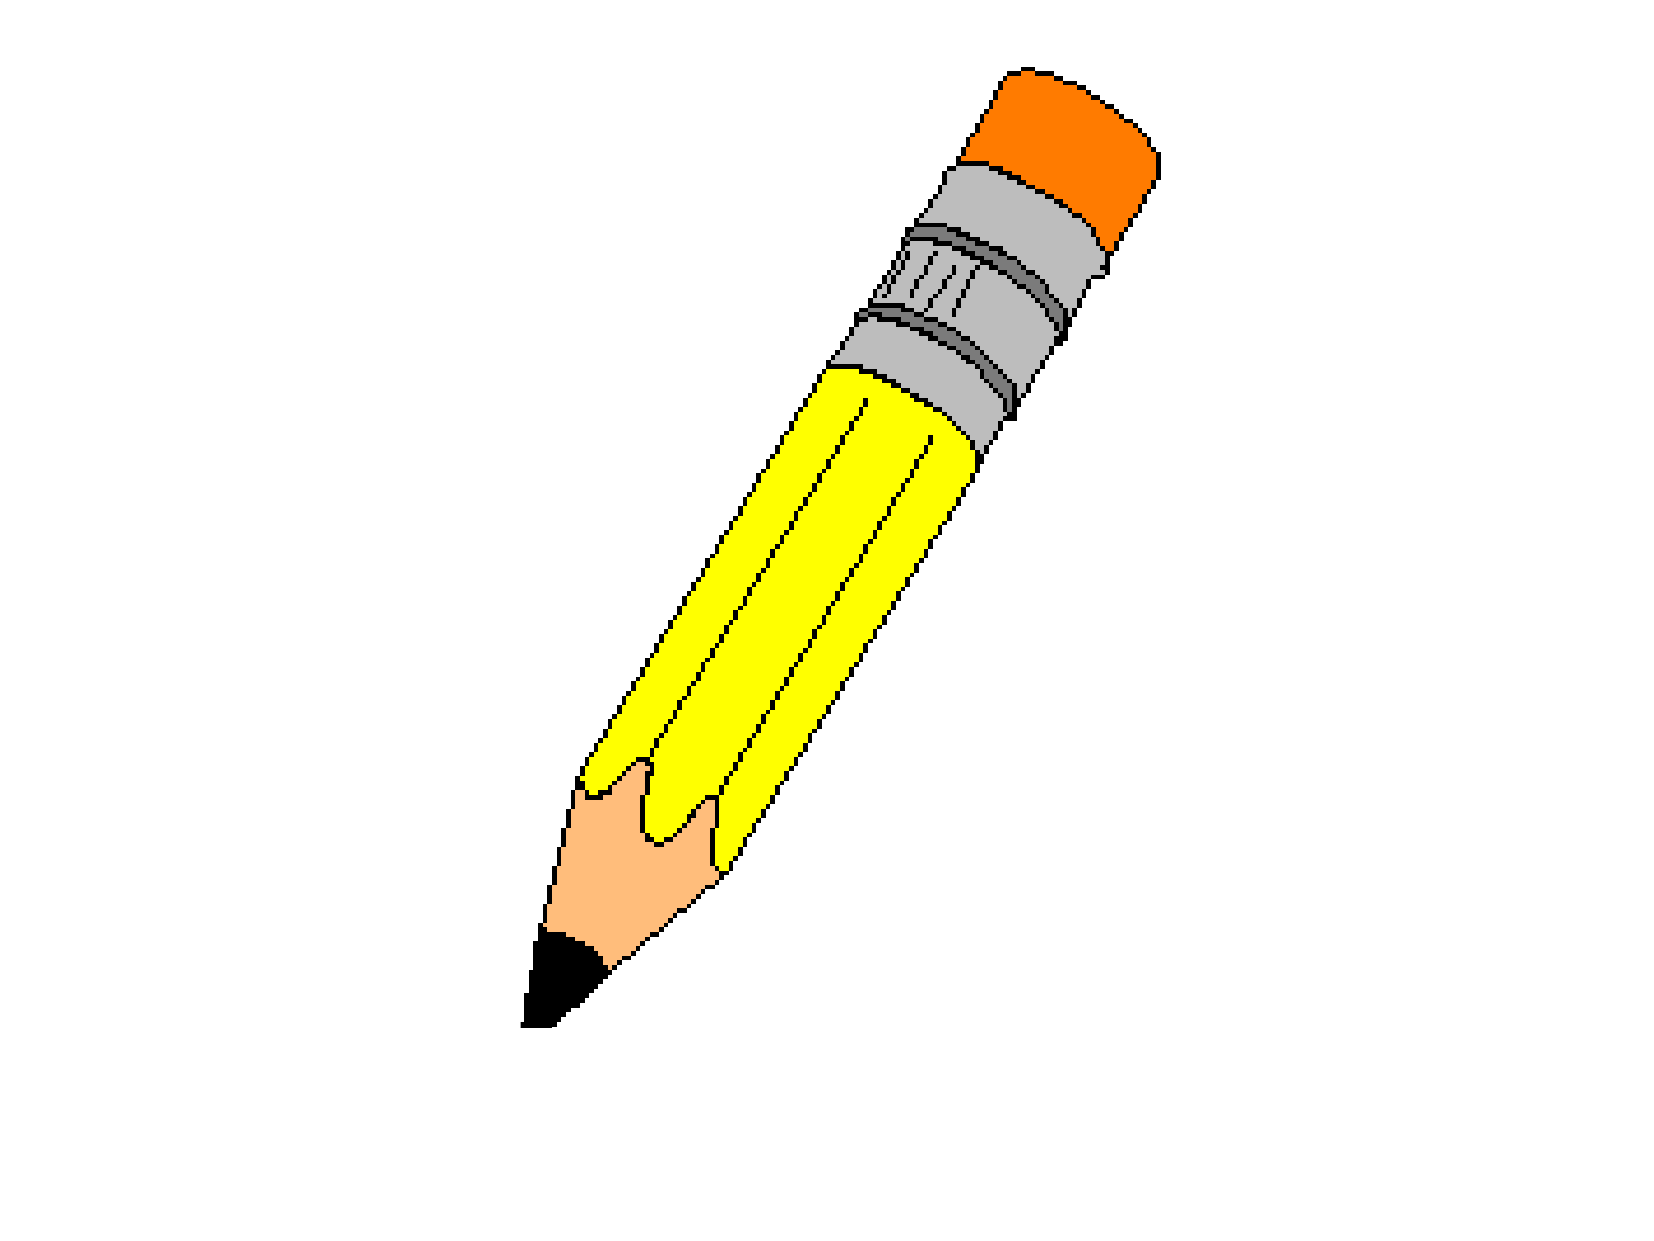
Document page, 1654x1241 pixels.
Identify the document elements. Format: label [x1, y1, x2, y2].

picture [520, 67, 1217, 1028]
